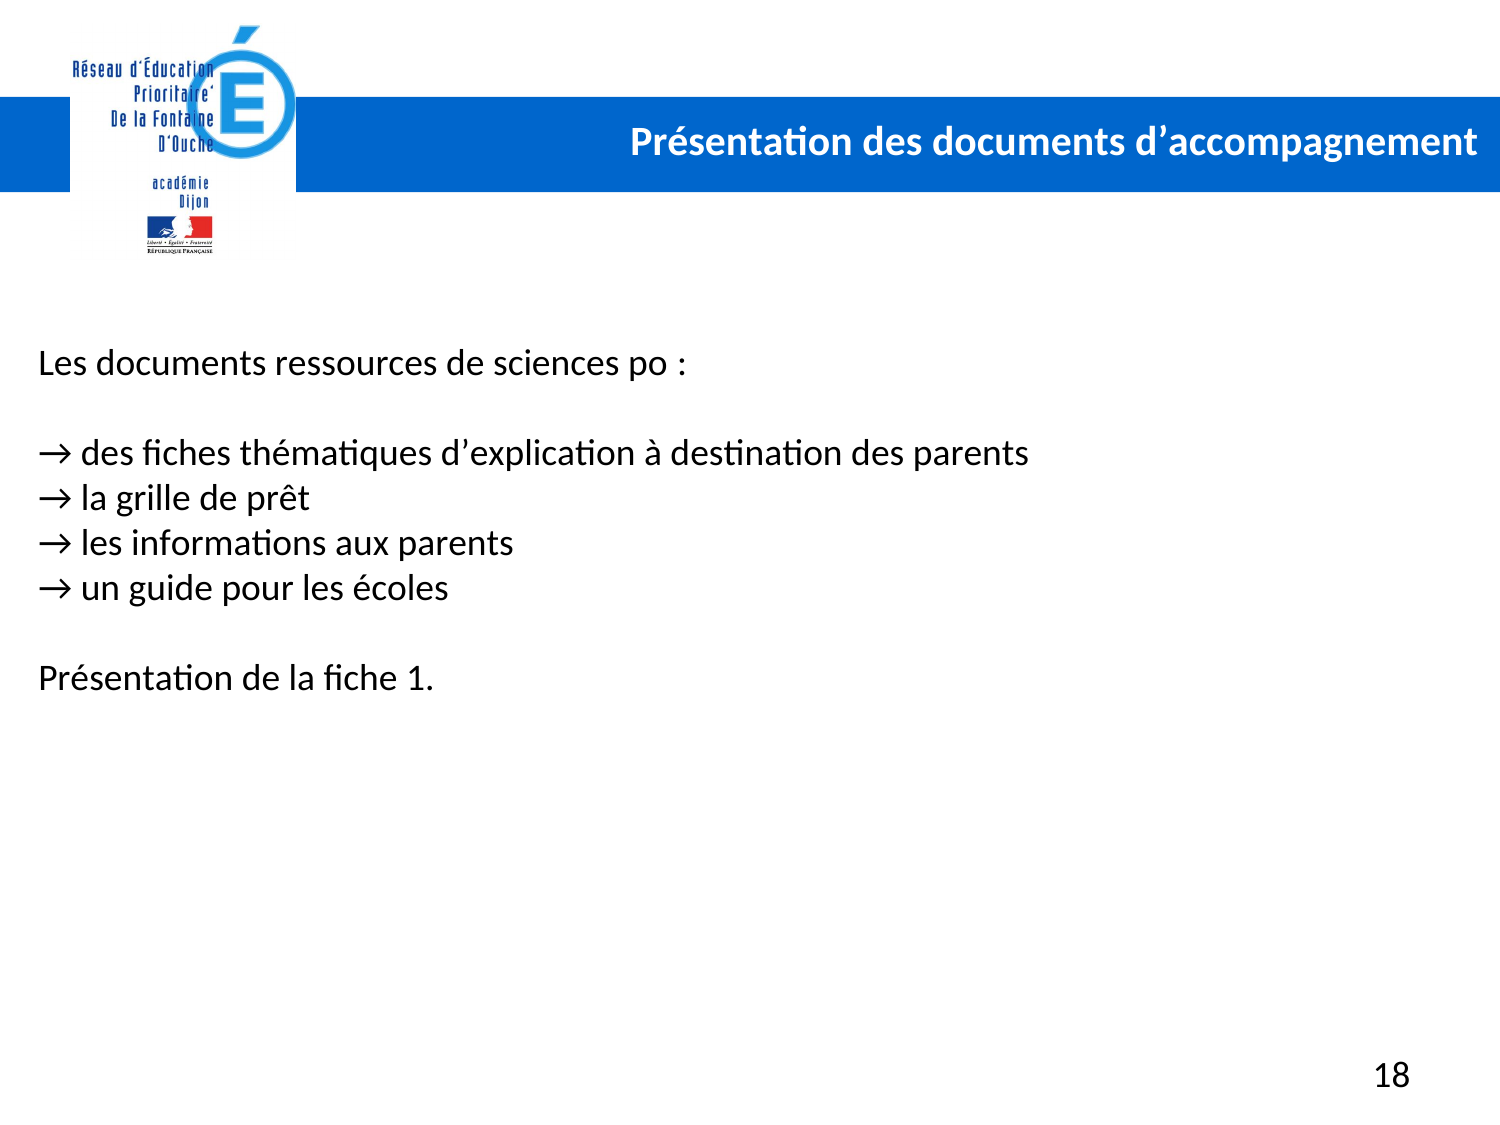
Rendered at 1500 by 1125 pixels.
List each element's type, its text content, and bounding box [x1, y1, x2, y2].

picture [70, 23, 296, 260]
text_box Présentation des documents d’accompagnement [265, 45, 1495, 233]
text_box <numéro> [1074, 1042, 1426, 1103]
text_box Les documents ressources de sciences po : → des fiches thématiques d’explication à destination des parents → la grille de prêt → les informations aux parents → un guide pour les écoles Présentation de la fiche 1. [23, 330, 1430, 471]
